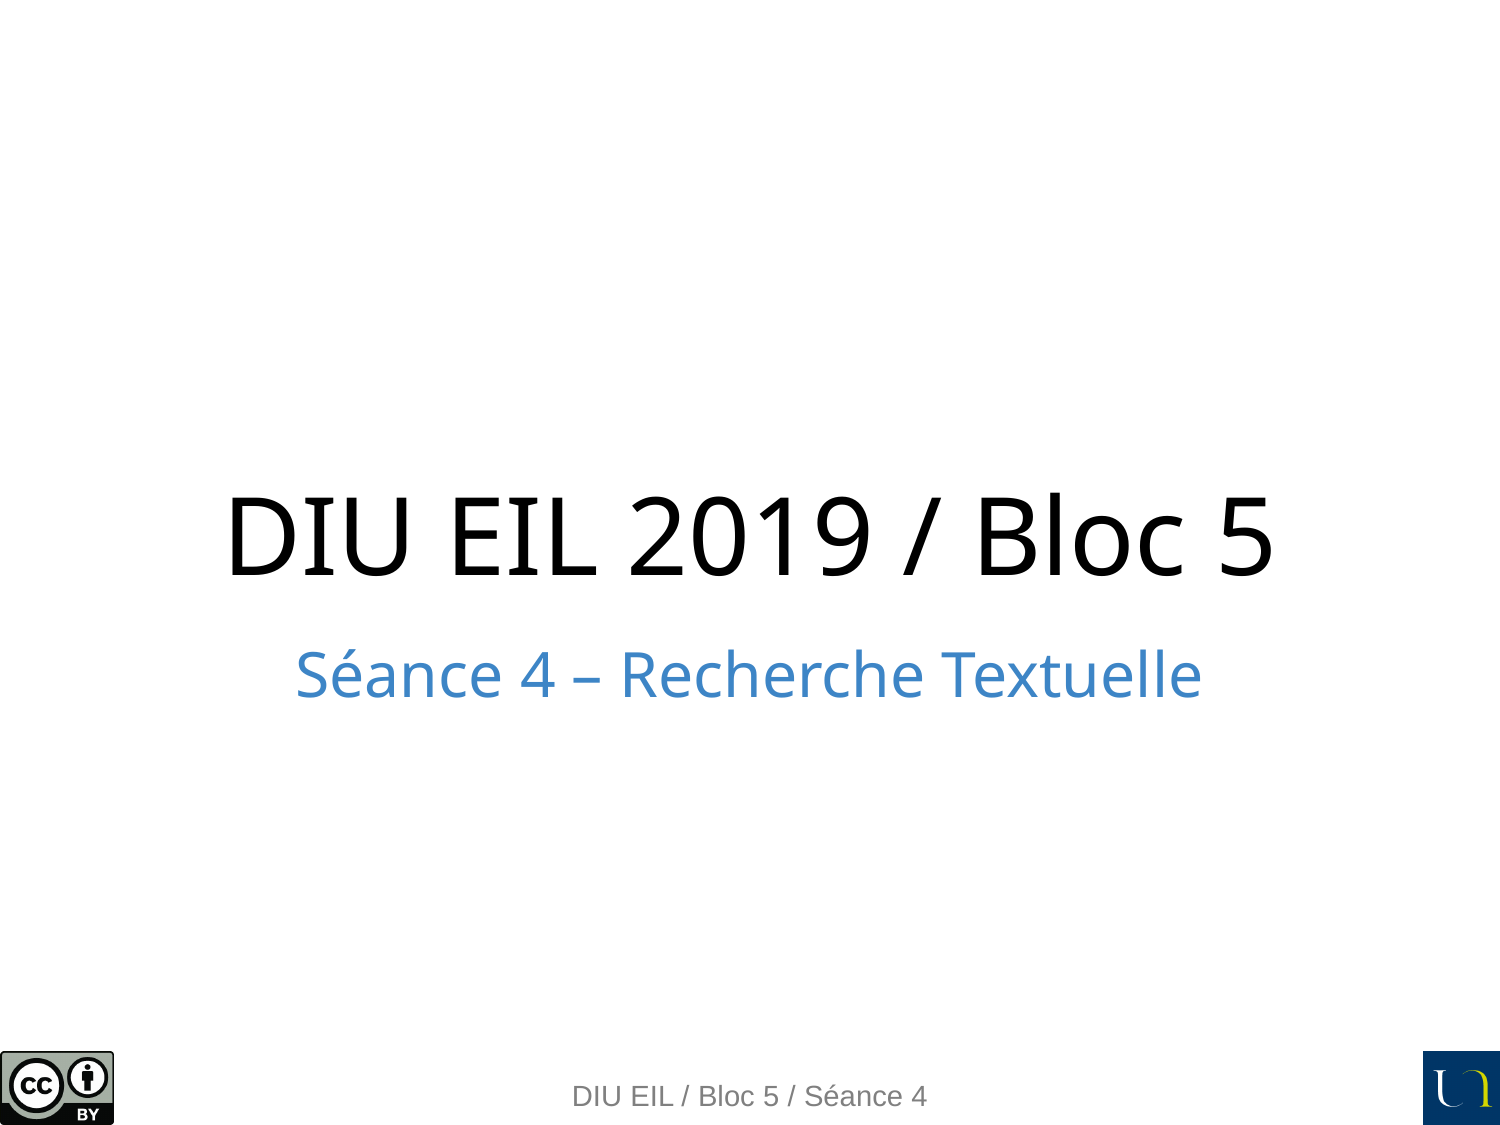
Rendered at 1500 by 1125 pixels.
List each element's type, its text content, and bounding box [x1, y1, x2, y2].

picture [0, 1051, 114, 1125]
subtitle Séance 4 – Recherche Textuelle [51, 619, 1449, 794]
picture [1417, 1051, 1500, 1125]
title DIU EIL 2019 / Bloc 5 [51, 162, 1449, 612]
